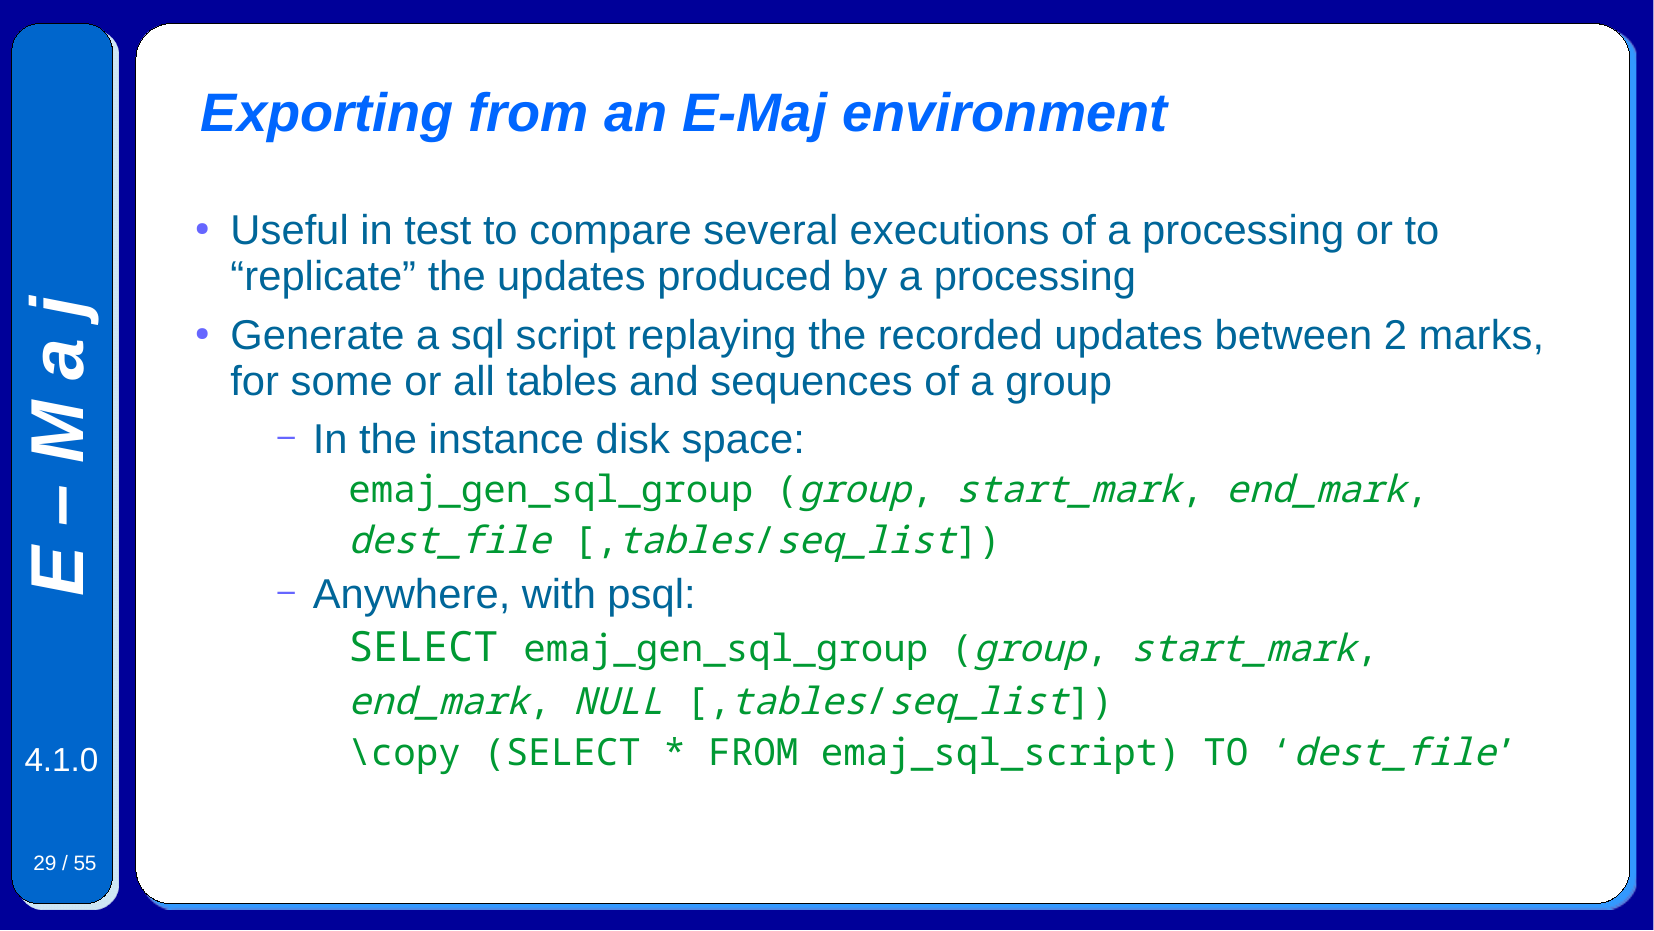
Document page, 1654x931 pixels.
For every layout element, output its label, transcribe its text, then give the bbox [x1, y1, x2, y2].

list Useful in test to compare several executions of a processing or to “replicate” the updates produced by a processing Generate a sql script replaying the recorded updates between 2 marks, for some or all tables and sequences of a group In the instance disk space: emaj_gen_sql_group (group, start_mark, end_mark, dest_file [,tables/seq_list]) Anywhere, with psql: SELECT emaj_gen_sql_group (group, start_mark, end_mark, NULL [,tables/seq_list]) \copy (SELECT * FROM emaj_sql_script) TO ‘dest_file’ [177, 206, 1587, 881]
title Exporting from an E-Maj environment [200, 34, 1575, 191]
